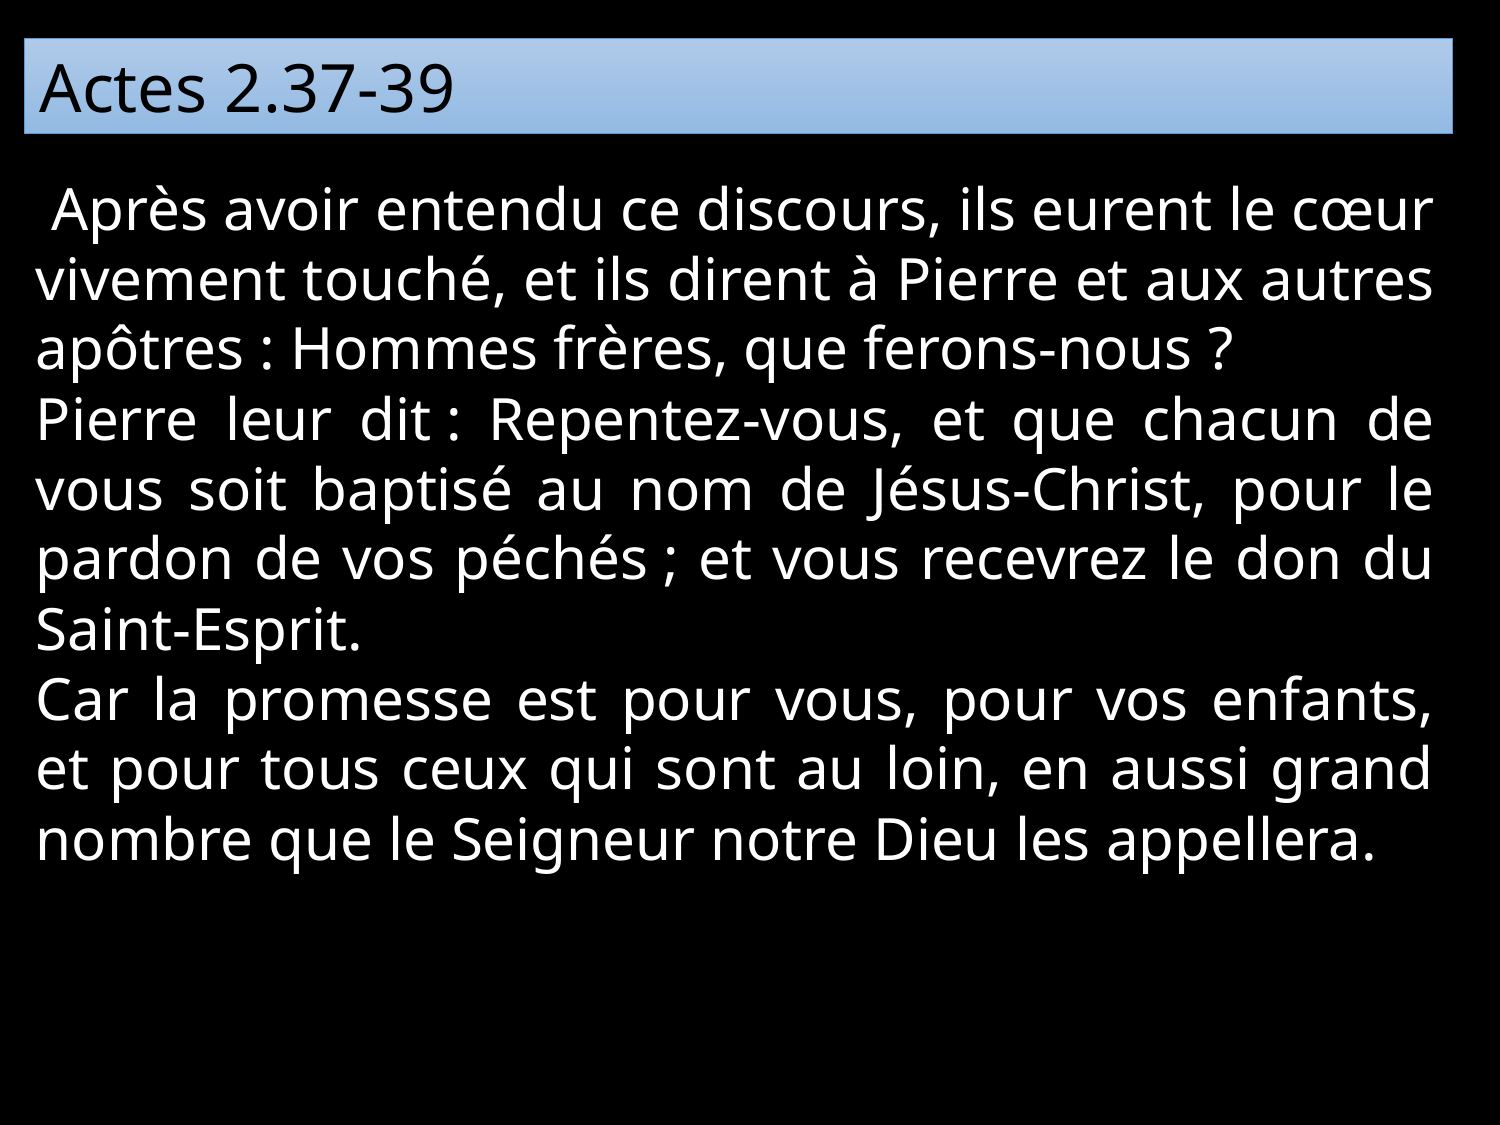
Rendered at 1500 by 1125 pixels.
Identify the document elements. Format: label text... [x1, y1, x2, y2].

text_box Actes 2.37-39 [24, 38, 1453, 134]
text_box Après avoir entendu ce discours, ils eurent le cœur vivement touché, et ils dirent à Pierre et aux autres apôtres : Hommes frères, que ferons-nous ? Pierre leur dit : Repentez-vous, et que chacun de vous soit baptisé au nom de Jésus-Christ, pour le pardon de vos péchés ; et vous recevrez le don du Saint-Esprit. Car la promesse est pour vous, pour vos enfants, et pour tous ceux qui sont au loin, en aussi grand nombre que le Seigneur notre Dieu les appellera. [21, 164, 1450, 880]
